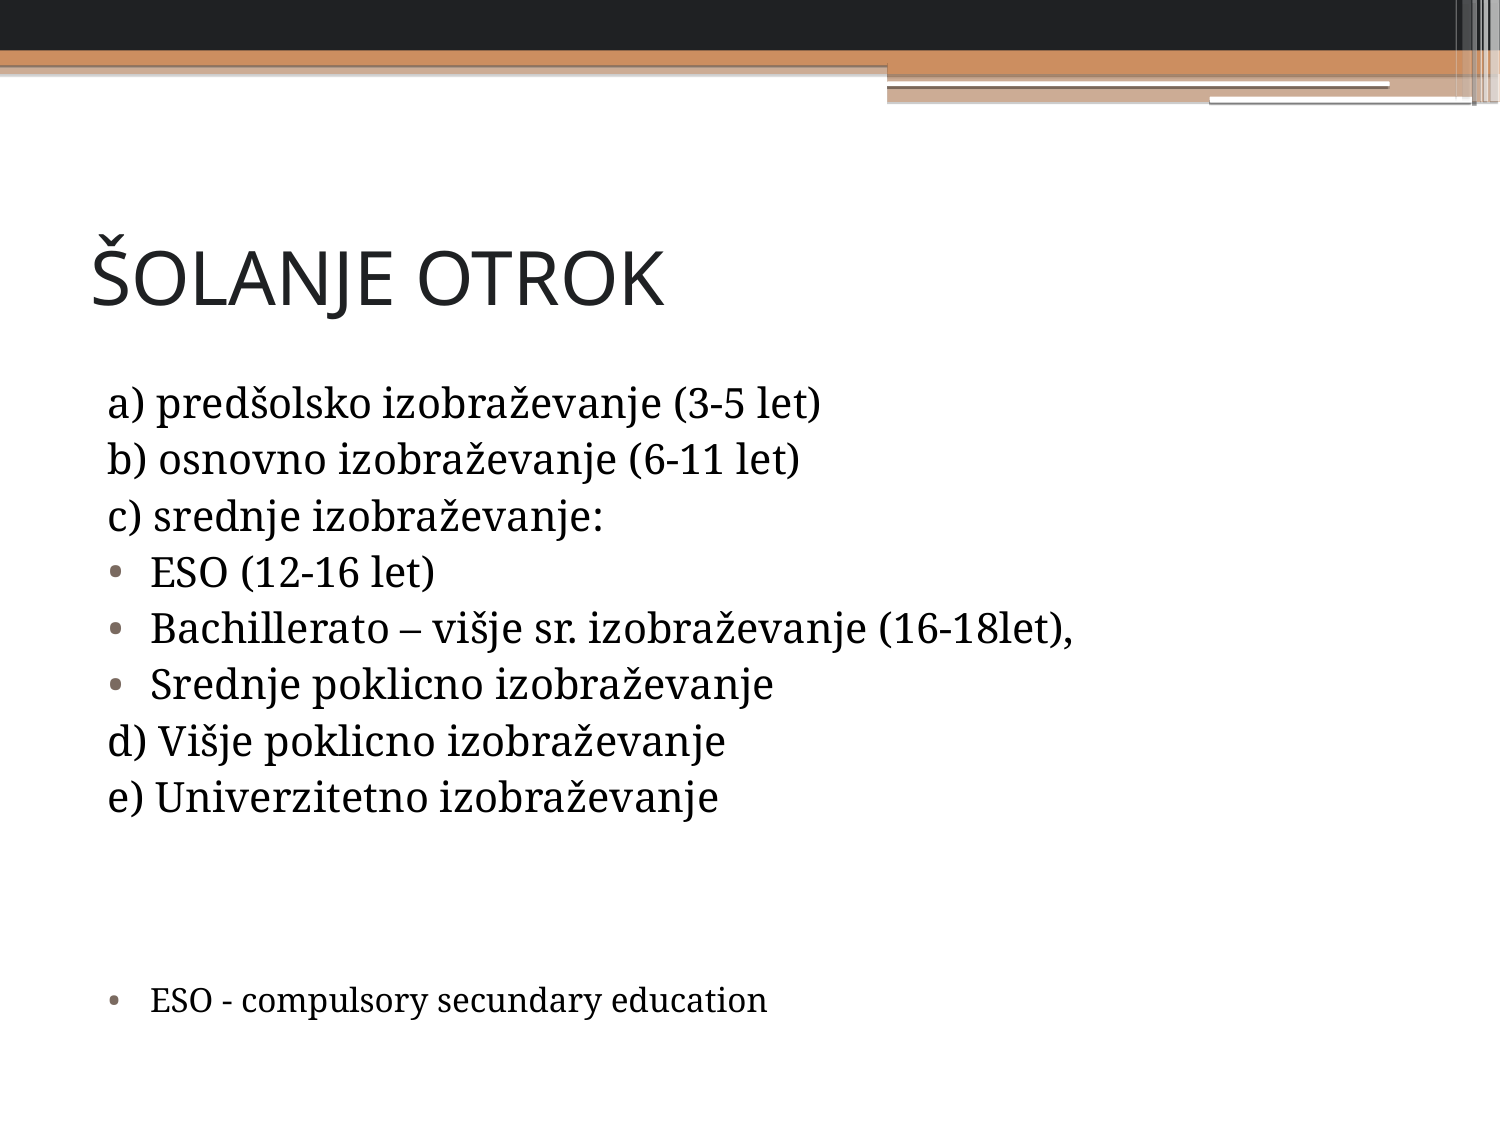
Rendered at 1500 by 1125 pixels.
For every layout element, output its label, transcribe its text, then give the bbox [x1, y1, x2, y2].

title ŠOLANJE OTROK [75, 187, 1425, 363]
list a) predšolsko izobraževanje (3-5 let) b) osnovno izobraževanje (6-11 let) c) srednje izobraževanje: ESO (12-16 let) Bachillerato – višje sr. izobraževanje (16-18let), Srednje poklicno izobraževanje d) Višje poklicno izobraževanje e) Univerzitetno izobraževanje ESO - compulsory secundary education [75, 369, 1425, 1079]
